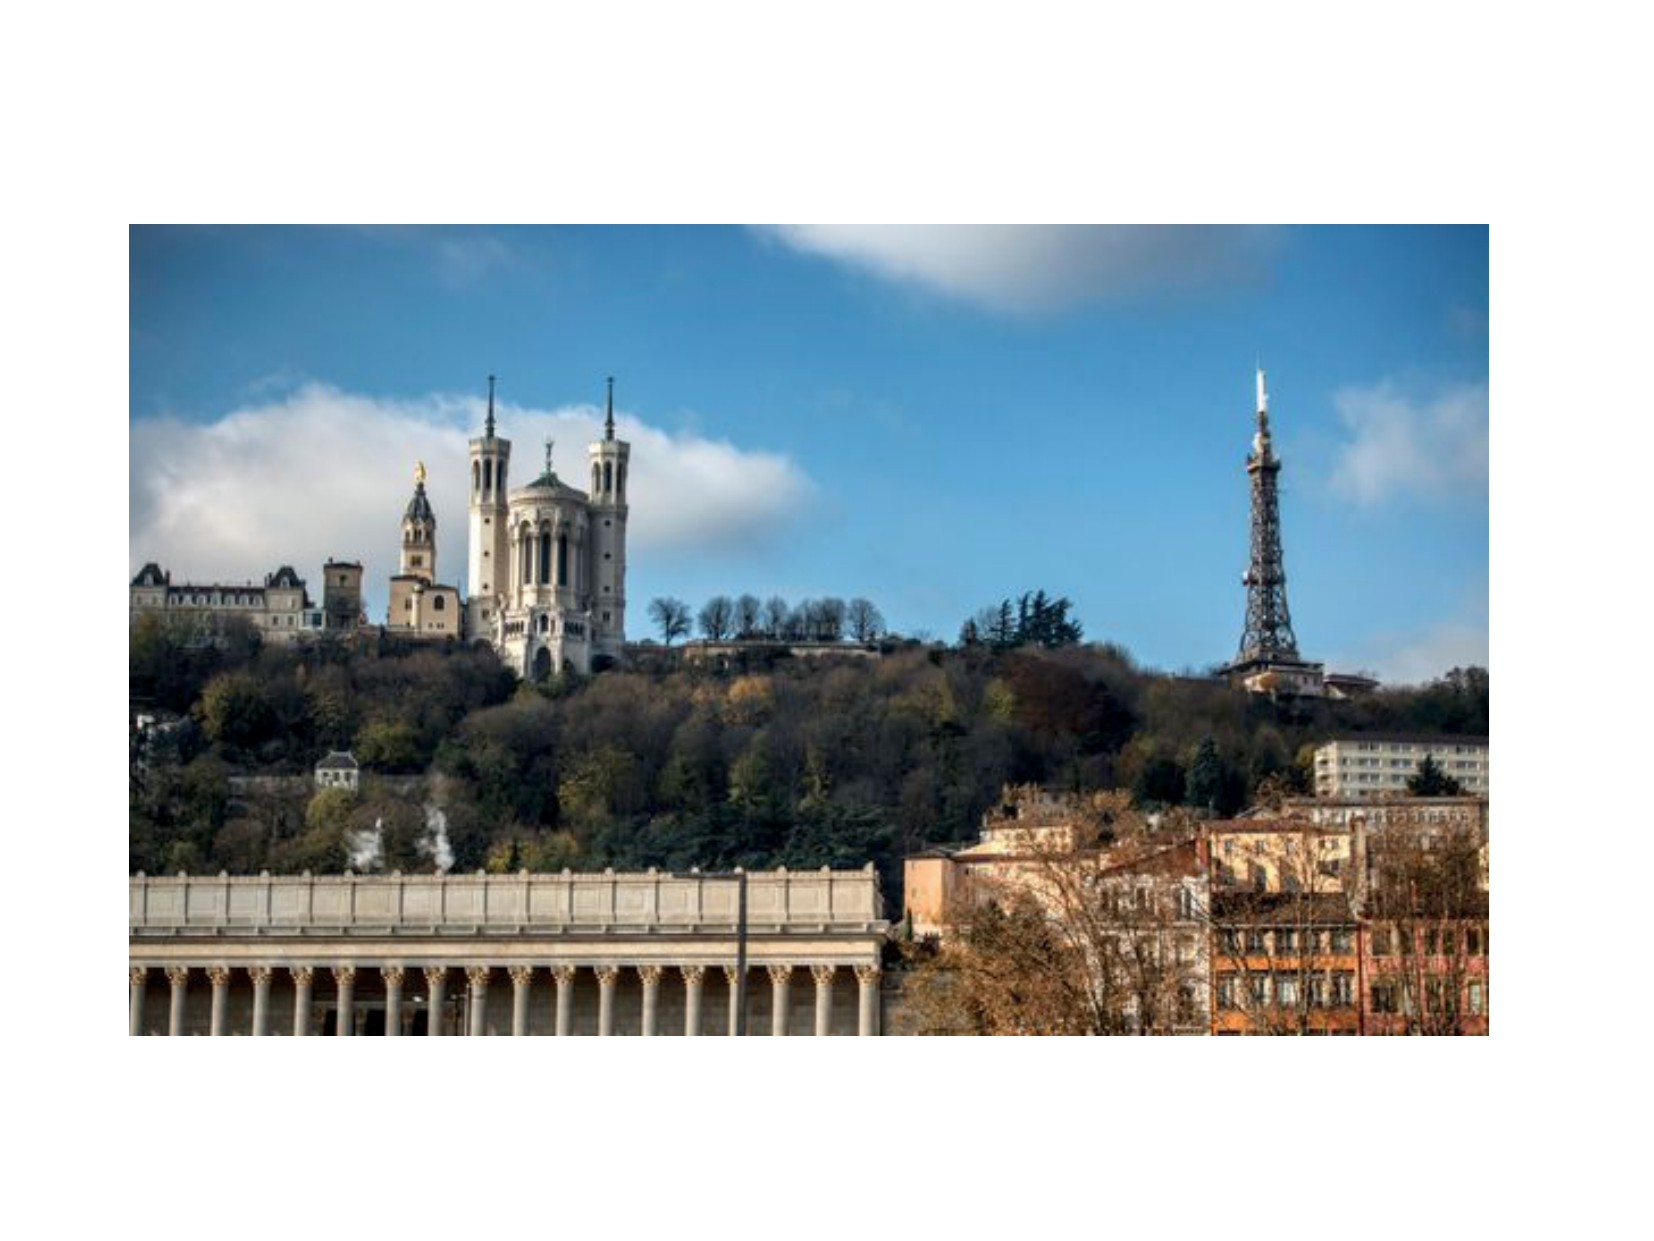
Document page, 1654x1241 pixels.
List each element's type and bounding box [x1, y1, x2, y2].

picture [129, 224, 1489, 1036]
